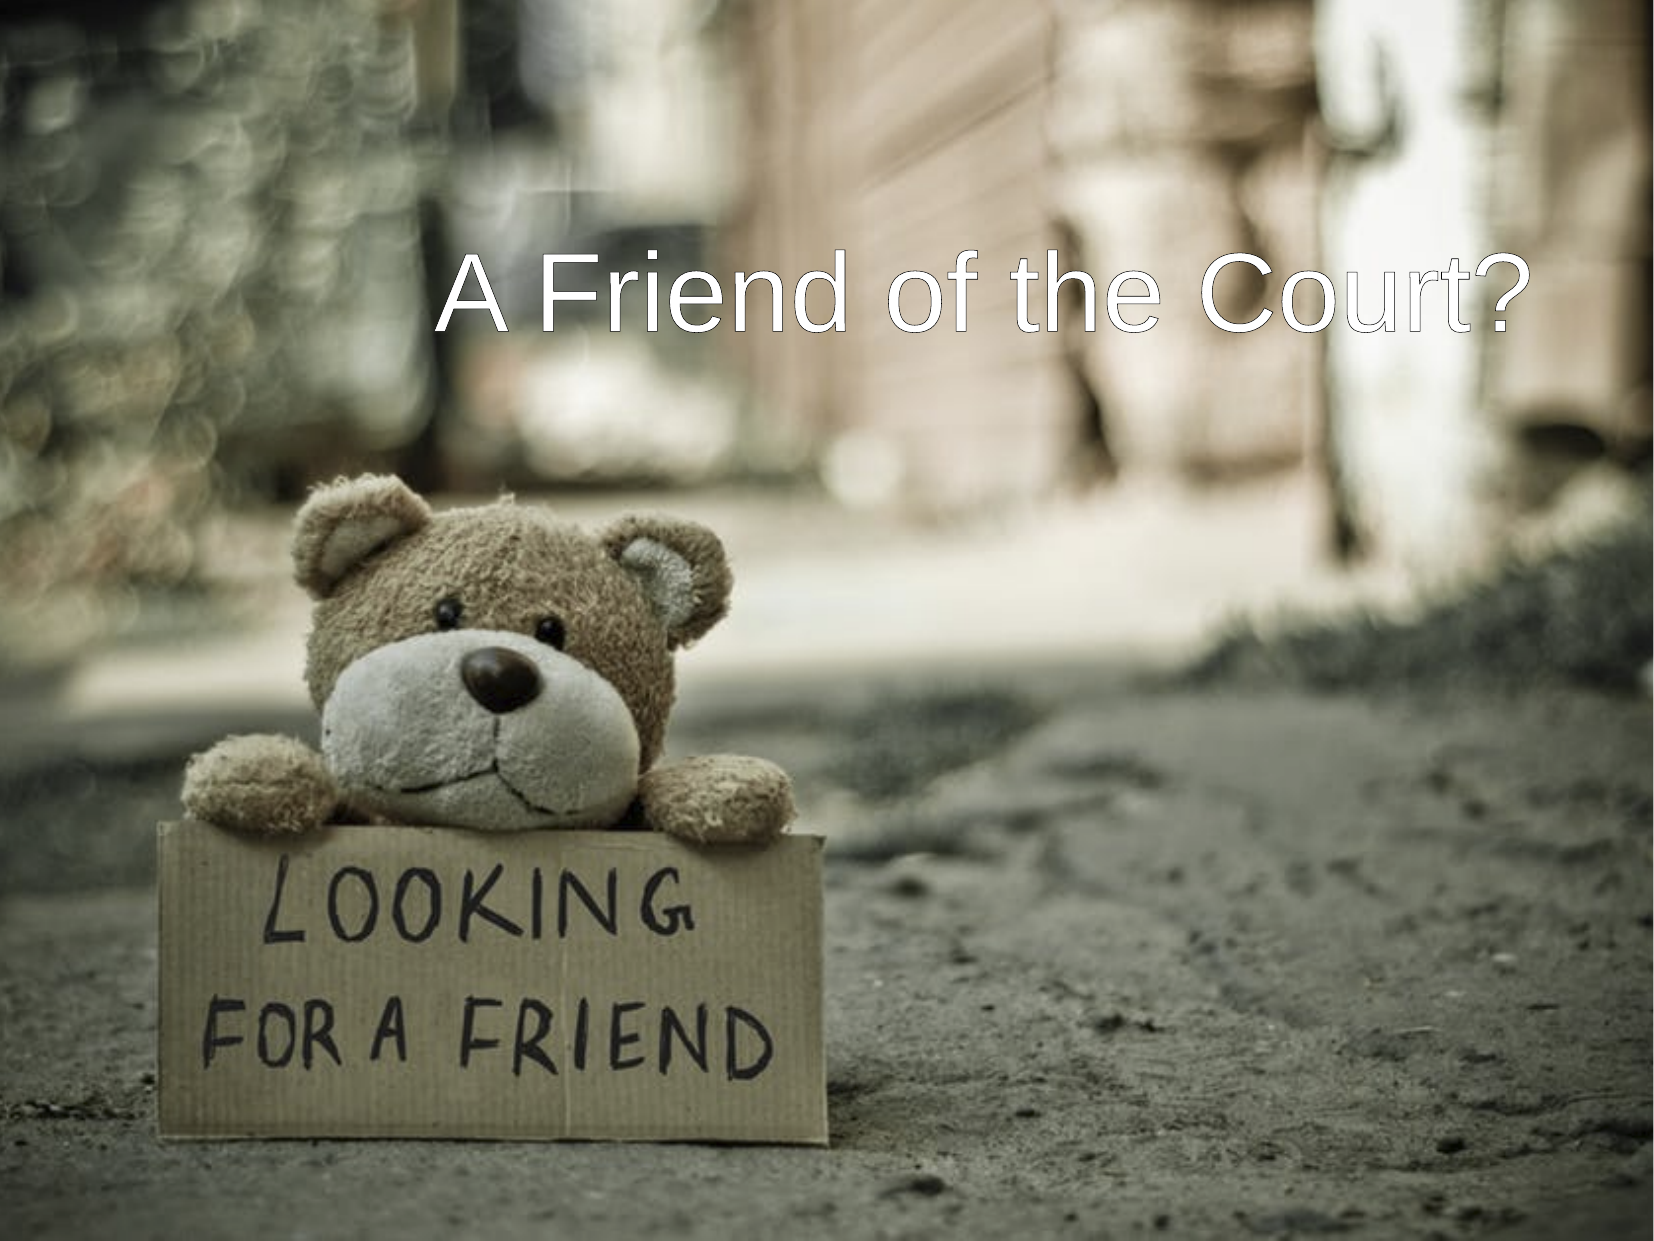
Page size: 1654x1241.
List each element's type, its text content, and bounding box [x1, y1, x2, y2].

picture [0, 0, 1654, 1241]
subtitle A Friend of the Court? [405, 135, 1564, 451]
